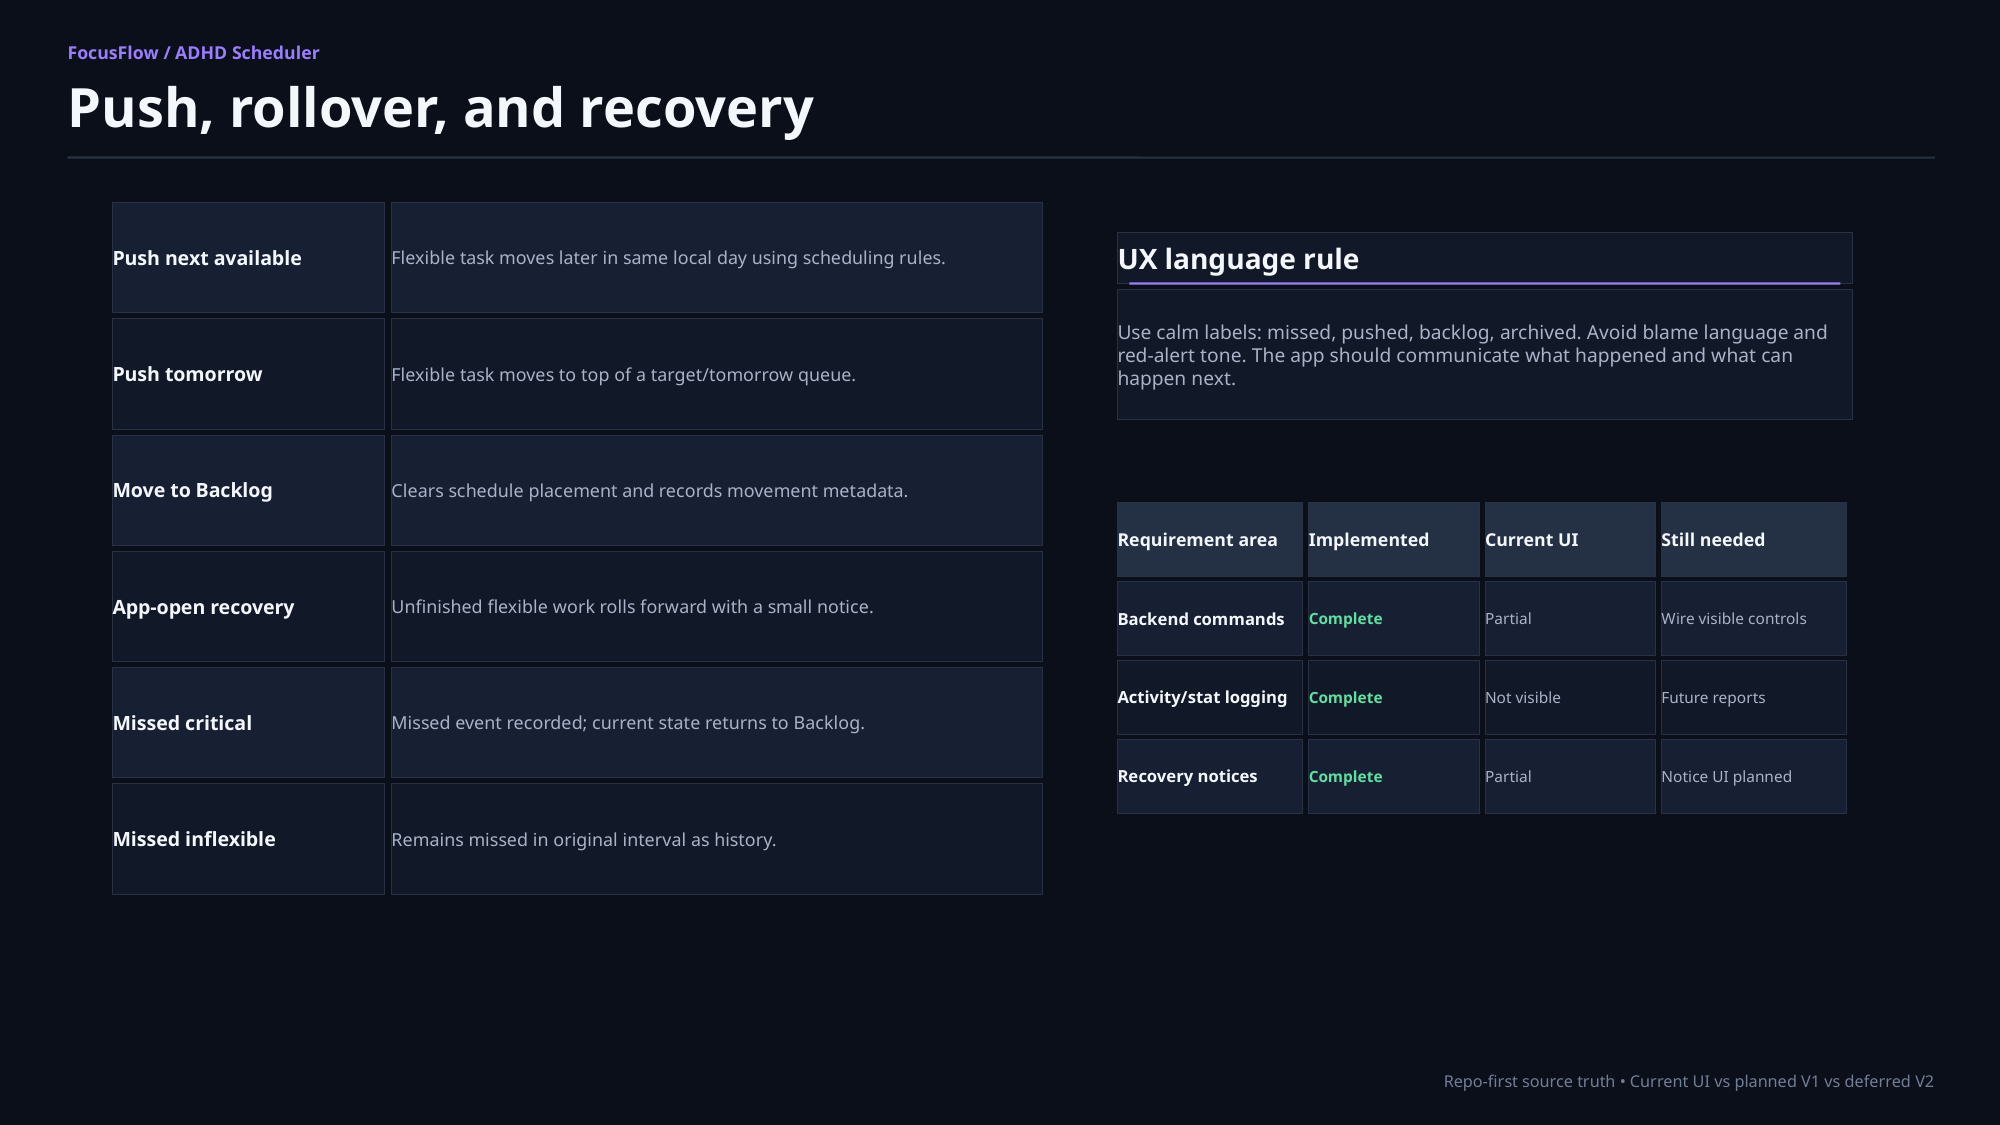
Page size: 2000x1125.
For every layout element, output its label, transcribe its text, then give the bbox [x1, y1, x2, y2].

text_box Flexible task moves to top of a target/tomorrow queue. [391, 318, 1043, 429]
text_box Future reports [1661, 660, 1847, 735]
text_box Missed inflexible [112, 783, 384, 894]
text_box Not visible [1485, 660, 1656, 735]
text_box App-open recovery [112, 551, 384, 662]
text_box Flexible task moves later in same local day using scheduling rules. [391, 202, 1043, 313]
text_box Complete [1308, 581, 1479, 656]
text_box Wire visible controls [1661, 581, 1847, 656]
text_box Activity/stat logging [1117, 660, 1303, 735]
text_box Notice UI planned [1661, 738, 1847, 813]
text_box Complete [1308, 738, 1479, 813]
text_box Use calm labels: missed, pushed, backlog, archived. Avoid blame language and red-alert tone. The app should communicate what happened and what can happen next. [1117, 289, 1853, 420]
text_box Recovery notices [1117, 738, 1303, 813]
text_box Move to Backlog [112, 435, 384, 546]
text_box Clears schedule placement and records movement metadata. [391, 435, 1043, 546]
text_box Still needed [1661, 502, 1847, 577]
text_box FocusFlow / ADHD Scheduler [67, 36, 923, 69]
text_box Partial [1485, 581, 1656, 656]
text_box Implemented [1308, 502, 1479, 577]
text_box Push next available [112, 202, 384, 313]
text_box Push tomorrow [112, 318, 384, 429]
text_box Push, rollover, and recovery [67, 71, 1508, 140]
text_box Complete [1308, 660, 1479, 735]
text_box Remains missed in original interval as history. [391, 783, 1043, 894]
text_box Backend commands [1117, 581, 1303, 656]
text_box Missed critical [112, 667, 384, 778]
text_box Partial [1485, 738, 1656, 813]
text_box UX language rule [1117, 232, 1853, 284]
text_box Repo-first source truth • Current UI vs planned V1 vs deferred V2 [1229, 1069, 1935, 1092]
text_box Current UI [1485, 502, 1656, 577]
text_box Requirement area [1117, 502, 1303, 577]
text_box Missed event recorded; current state returns to Backlog. [391, 667, 1043, 778]
text_box Unfinished flexible work rolls forward with a small notice. [391, 551, 1043, 662]
